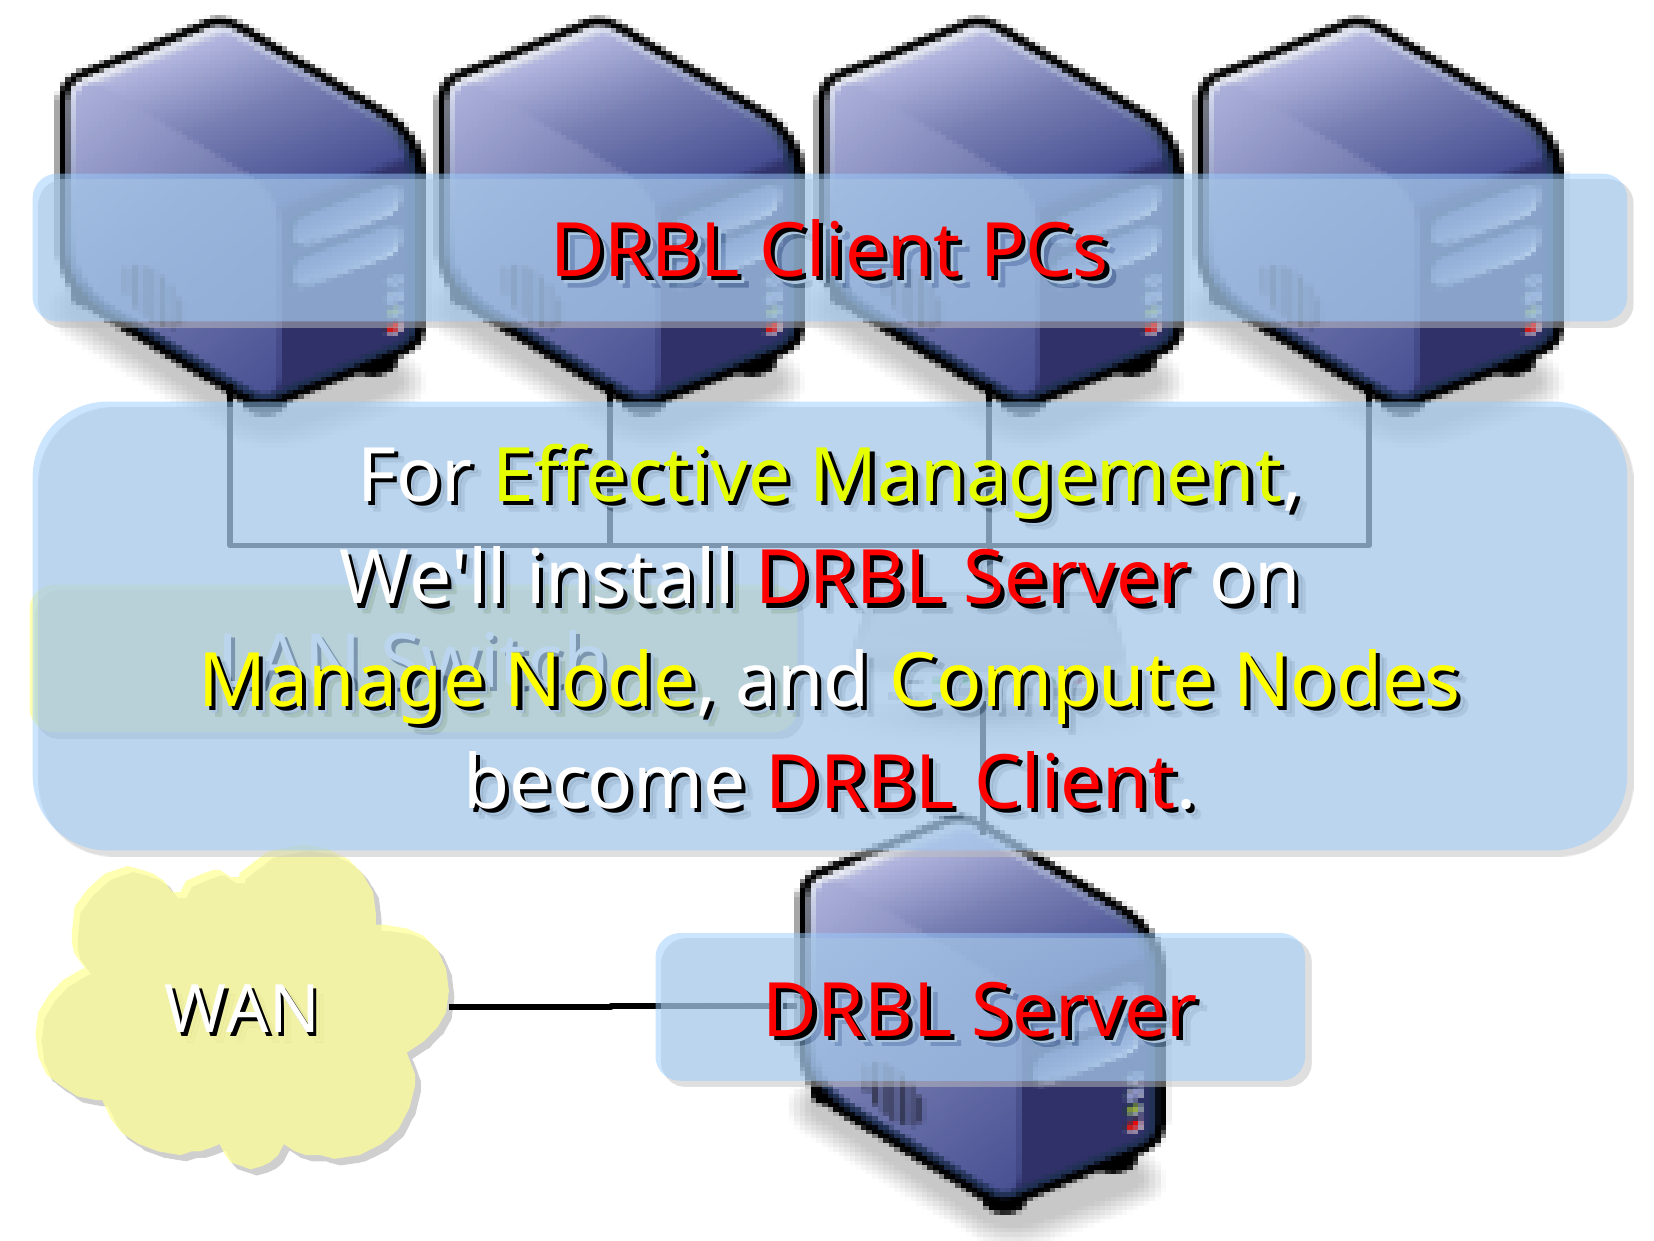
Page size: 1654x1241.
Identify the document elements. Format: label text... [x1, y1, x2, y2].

text_box For Effective Management, We'll install DRBL Server on Manage Node, and Compute Nodes become DRBL Client. [32, 401, 1628, 851]
picture [767, 1081, 1211, 1241]
text_box DRBL Client PCs [32, 173, 1628, 322]
text_box DRBL Server [655, 933, 1306, 1081]
picture [767, 851, 1211, 933]
picture [27, 2, 1609, 502]
text_box WAN [35, 851, 449, 1170]
